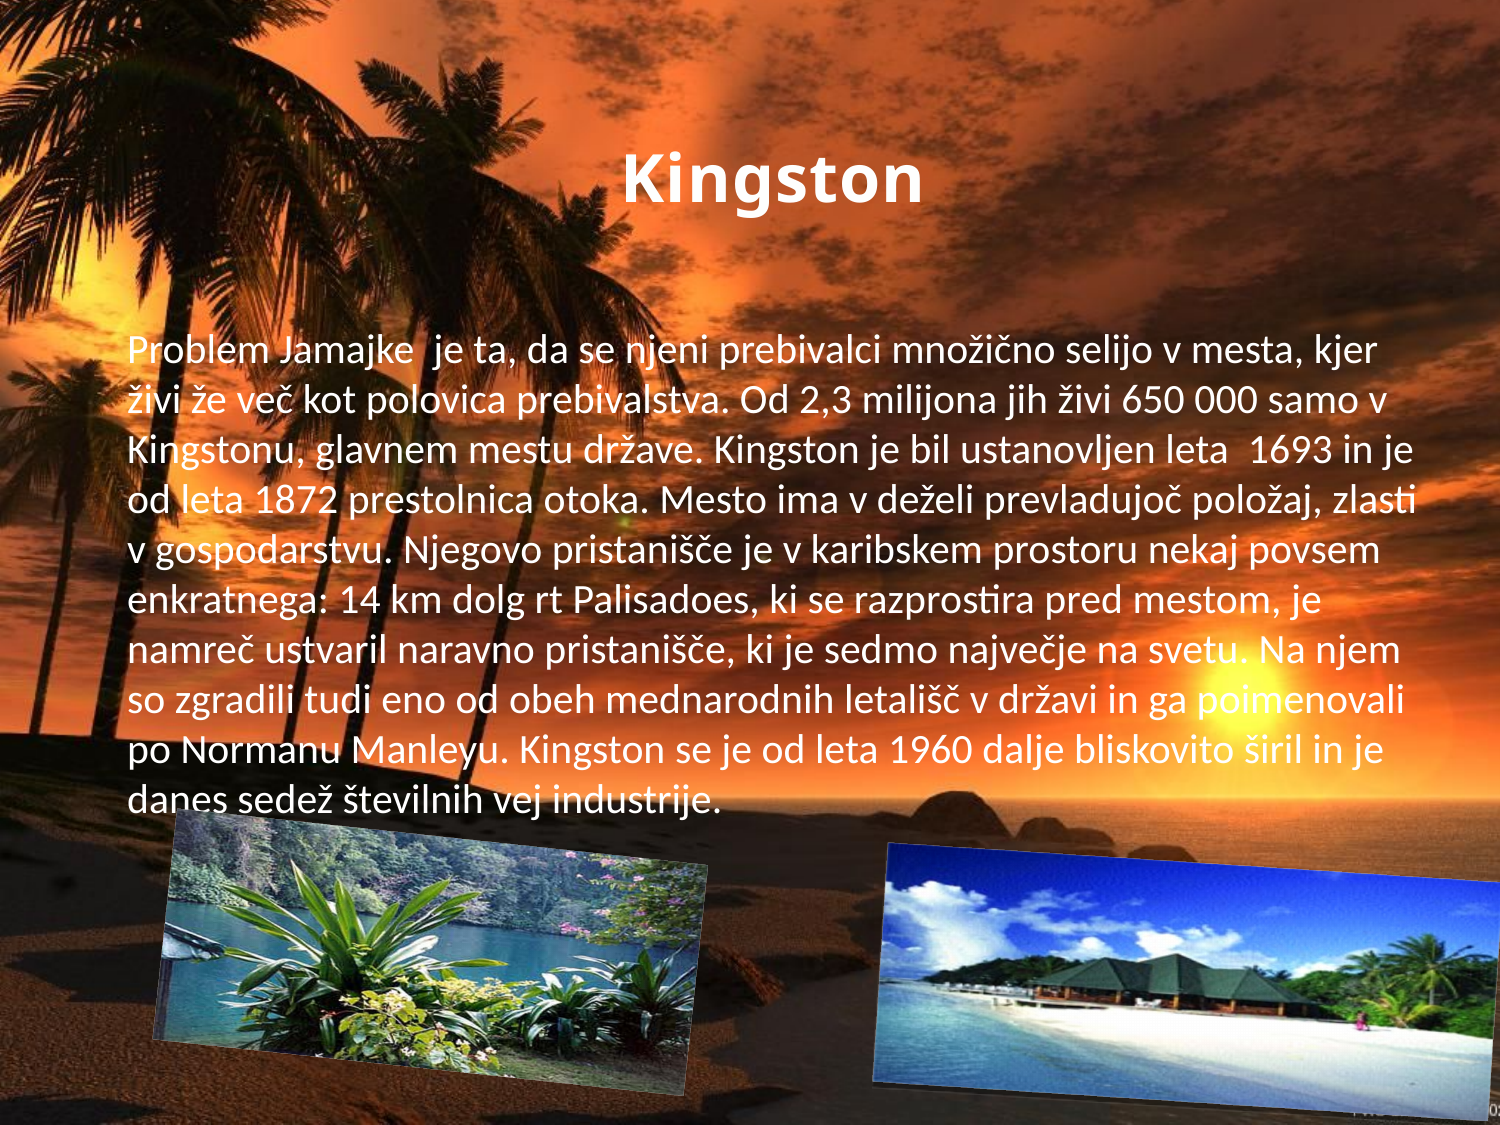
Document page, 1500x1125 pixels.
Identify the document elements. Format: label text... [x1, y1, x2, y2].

text_box Kingston [606, 128, 941, 224]
text_box Problem Jamajke je ta, da se njeni prebivalci množično selijo v mesta, kjer živi že več kot polovica prebivalstva. Od 2,3 milijona jih živi 650 000 samo v Kingstonu, glavnem mestu države. Kingston je bil ustanovljen leta 1693 in je od leta 1872 prestolnica otoka. Mesto ima v deželi prevladujoč položaj, zlasti v gospodarstvu. Njegovo pristanišče je v karibskem prostoru nekaj povsem enkratnega: 14 km dolg rt Palisadoes, ki se razprostira pred mestom, je namreč ustvaril naravno pristanišče, ki je sedmo največje na svetu. Na njem so zgradili tudi eno od obeh mednarodnih letališč v državi in ga poimenovali po Normanu Manleyu. Kingston se je od leta 1960 dalje bliskovito širil in je danes sedež številnih vej industrije. [112, 314, 1437, 830]
picture [0, 0, 1500, 1125]
